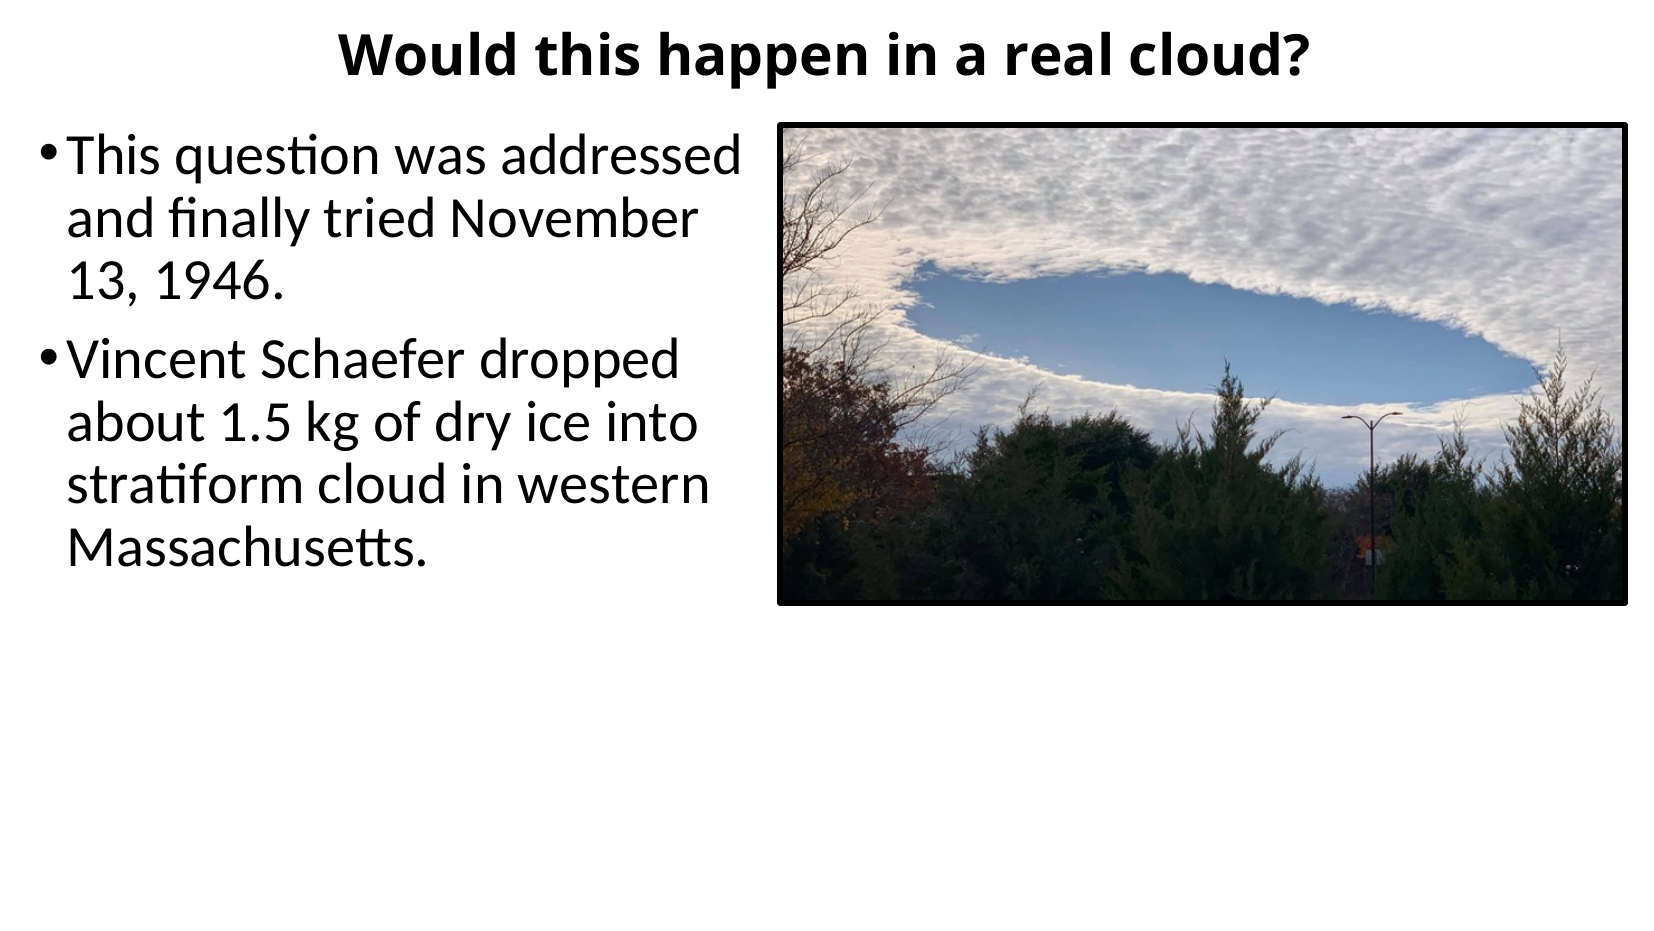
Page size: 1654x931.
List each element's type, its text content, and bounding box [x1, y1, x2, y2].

list This question was addressed and finally tried November 13, 1946. Vincent Schaefer dropped about 1.5 kg of dry ice into stratiform cloud in western Massachusetts. [23, 116, 774, 707]
title Would this happen in a real cloud? [0, 2, 1651, 113]
picture [783, 128, 1622, 601]
